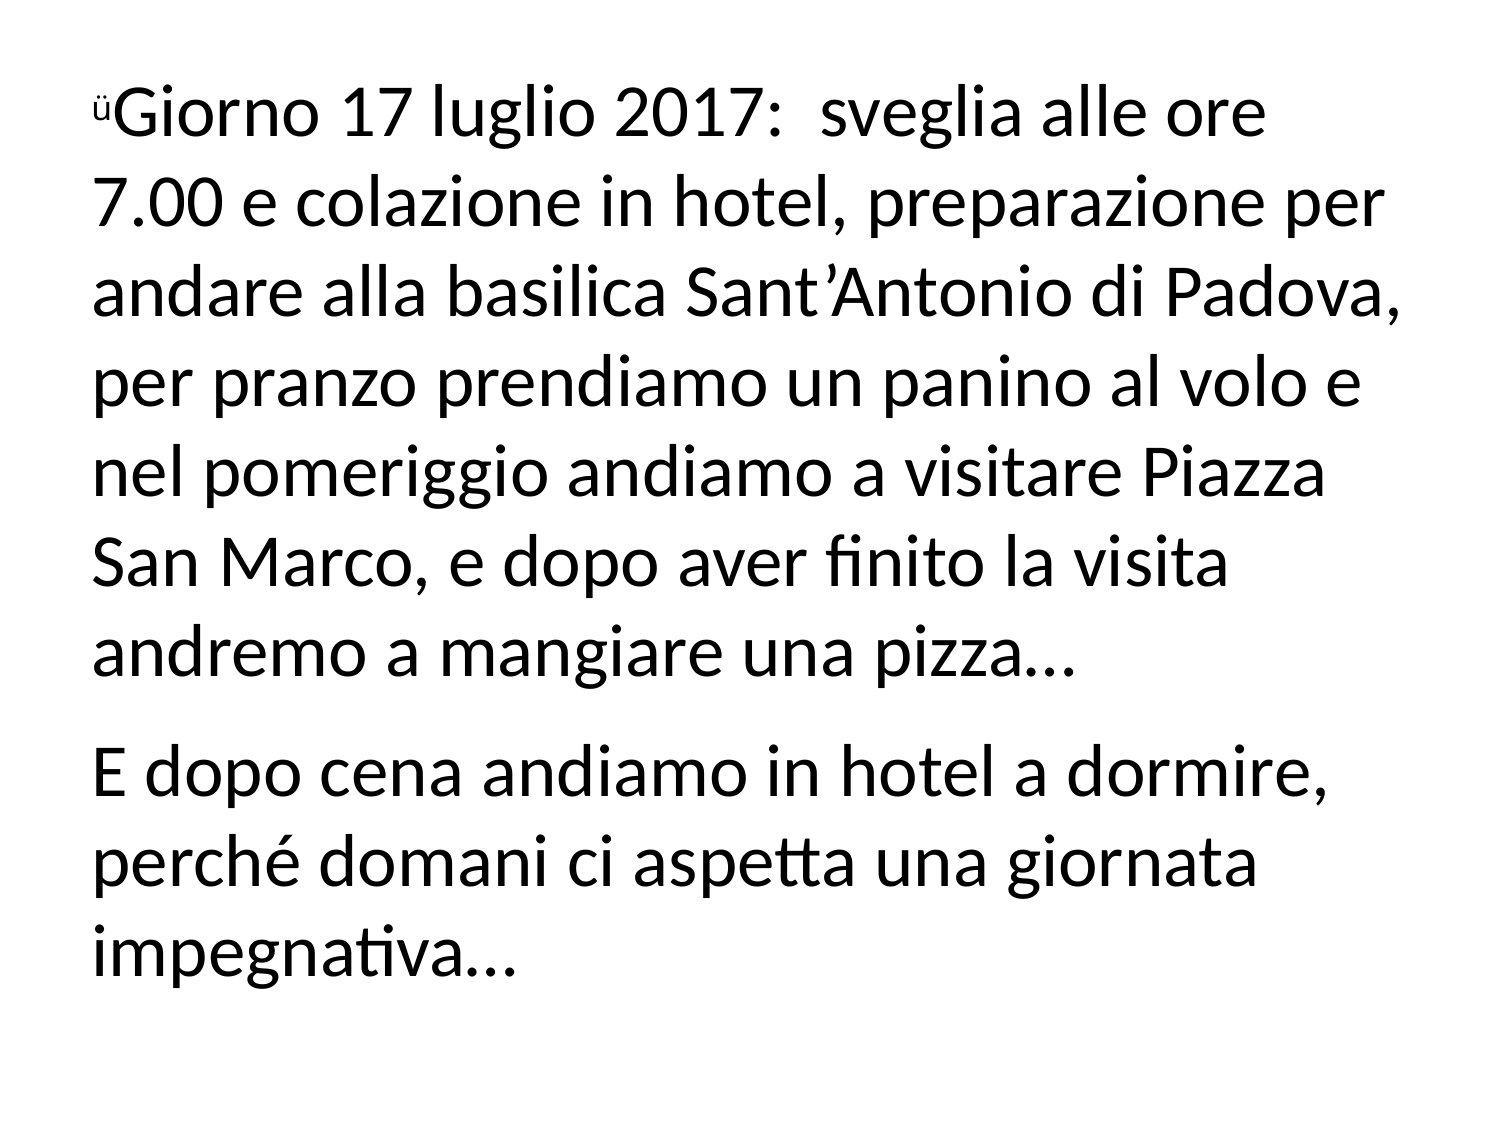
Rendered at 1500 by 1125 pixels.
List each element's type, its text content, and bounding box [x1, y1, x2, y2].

list Giorno 17 luglio 2017: sveglia alle ore 7.00 e colazione in hotel, preparazione per andare alla basilica Sant’Antonio di Padova, per pranzo prendiamo un panino al volo e nel pomeriggio andiamo a visitare Piazza San Marco, e dopo aver finito la visita andremo a mangiare una pizza… E dopo cena andiamo in hotel a dormire, perché domani ci aspetta una giornata impegnativa… [76, 54, 1427, 1000]
